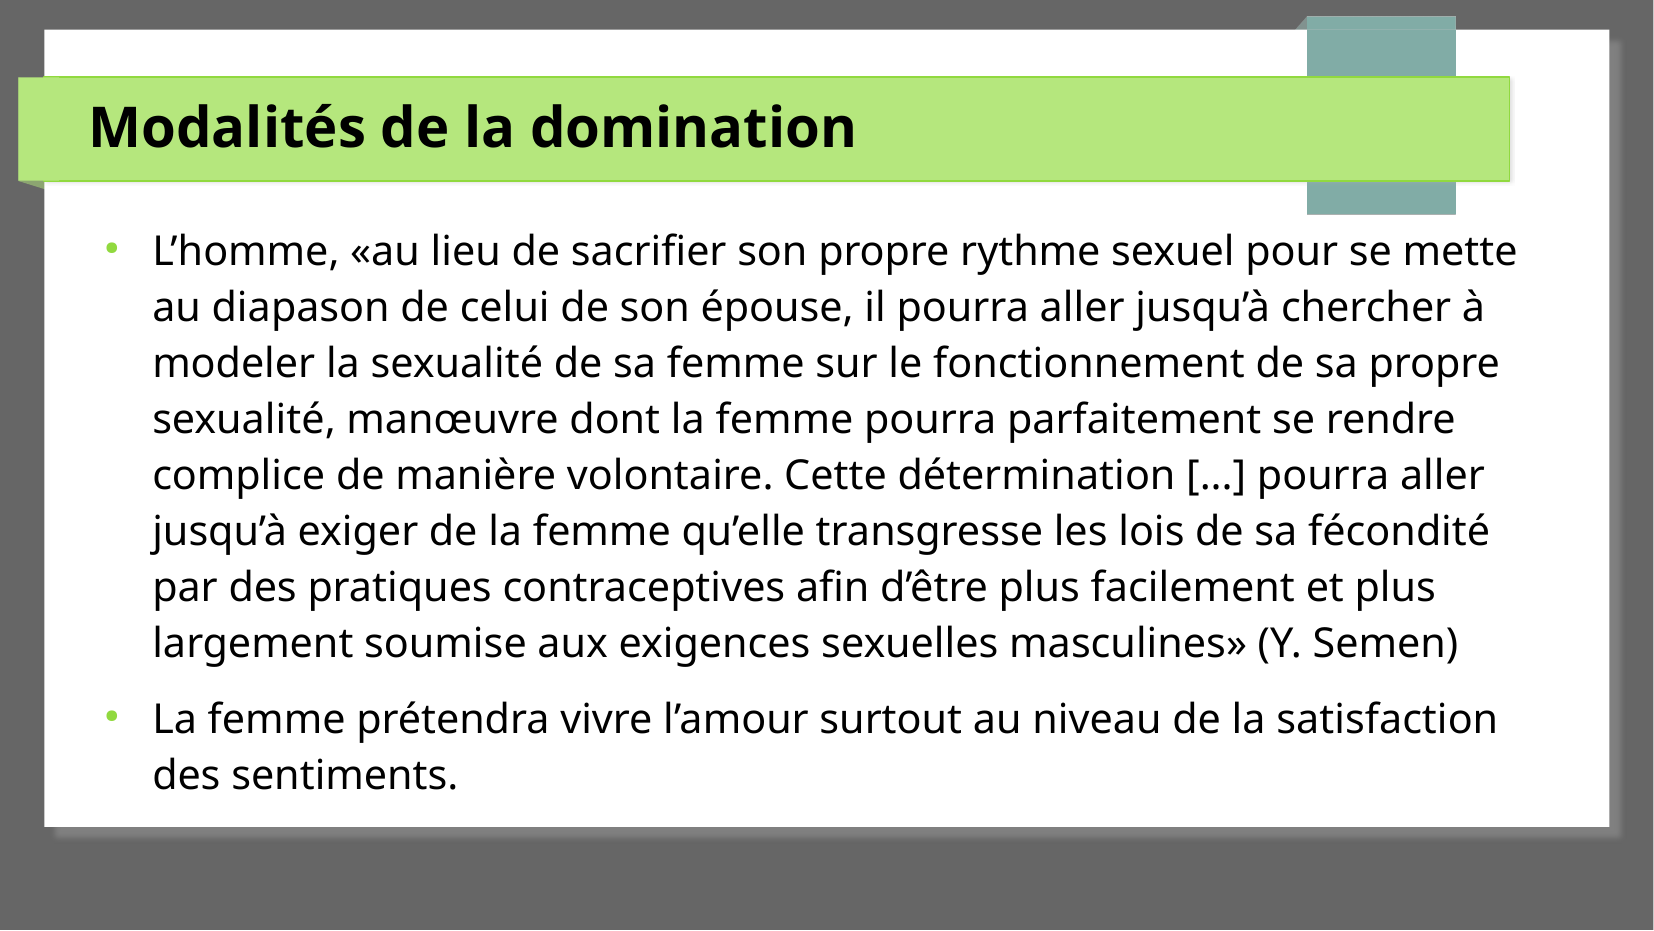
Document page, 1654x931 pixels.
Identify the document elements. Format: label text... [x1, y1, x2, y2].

title Modalités de la domination [88, 73, 1506, 178]
list L’homme, «au lieu de sacrifier son propre rythme sexuel pour se mette au diapason de celui de son épouse, il pourra aller jusqu’à chercher à modeler la sexualité de sa femme sur le fonctionnement de sa propre sexualité, manœuvre dont la femme pourra parfaitement se rendre complice de manière volontaire. Cette détermination [...] pourra aller jusqu’à exiger de la femme qu’elle transgresse les lois de sa fécondité par des pratiques contraceptives afin d’être plus facilement et plus largement soumise aux exigences sexuelles masculines» (Y. Semen) La femme prétendra vivre l’amour surtout au niveau de la satisfaction des sentiments. [88, 221, 1565, 813]
